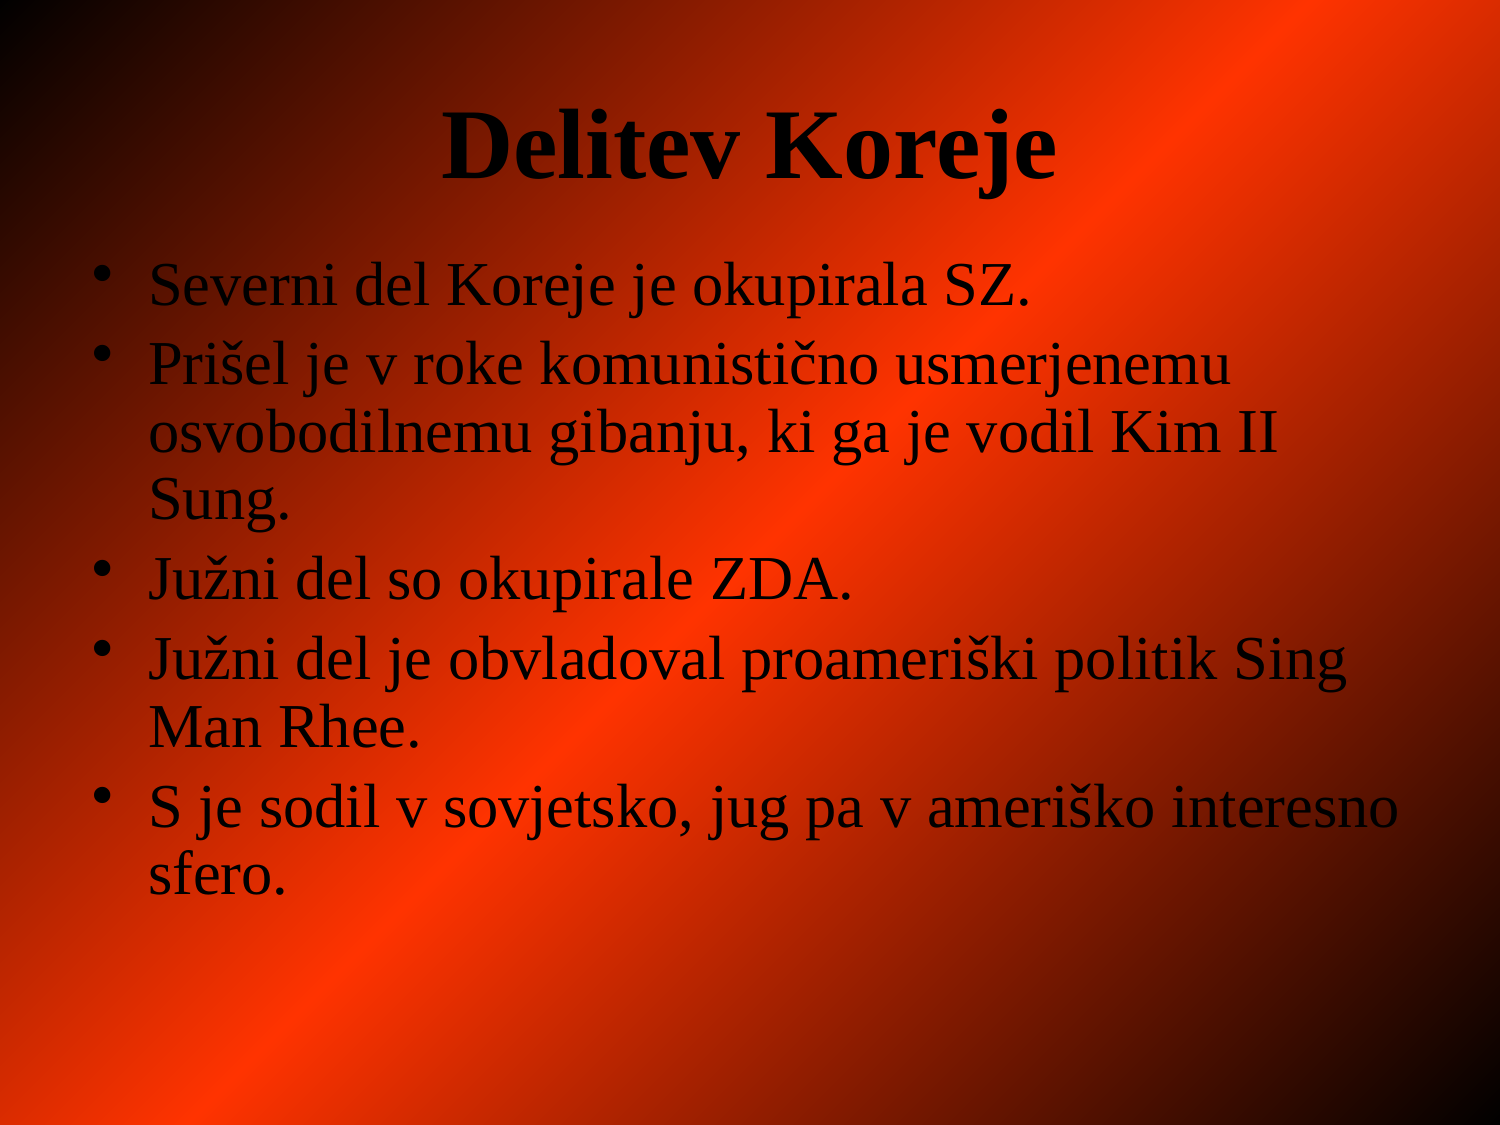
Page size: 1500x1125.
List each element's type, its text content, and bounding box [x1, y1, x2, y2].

title Delitev Koreje [75, 45, 1425, 233]
list Severni del Koreje je okupirala SZ. Prišel je v roke komunistično usmerjenemu osvobodilnemu gibanju, ki ga je vodil Kim II Sung. Južni del so okupirale ZDA. Južni del je obvladoval proameriški politik Sing Man Rhee. S je sodil v sovjetsko, jug pa v ameriško interesno sfero. [76, 243, 1427, 986]
